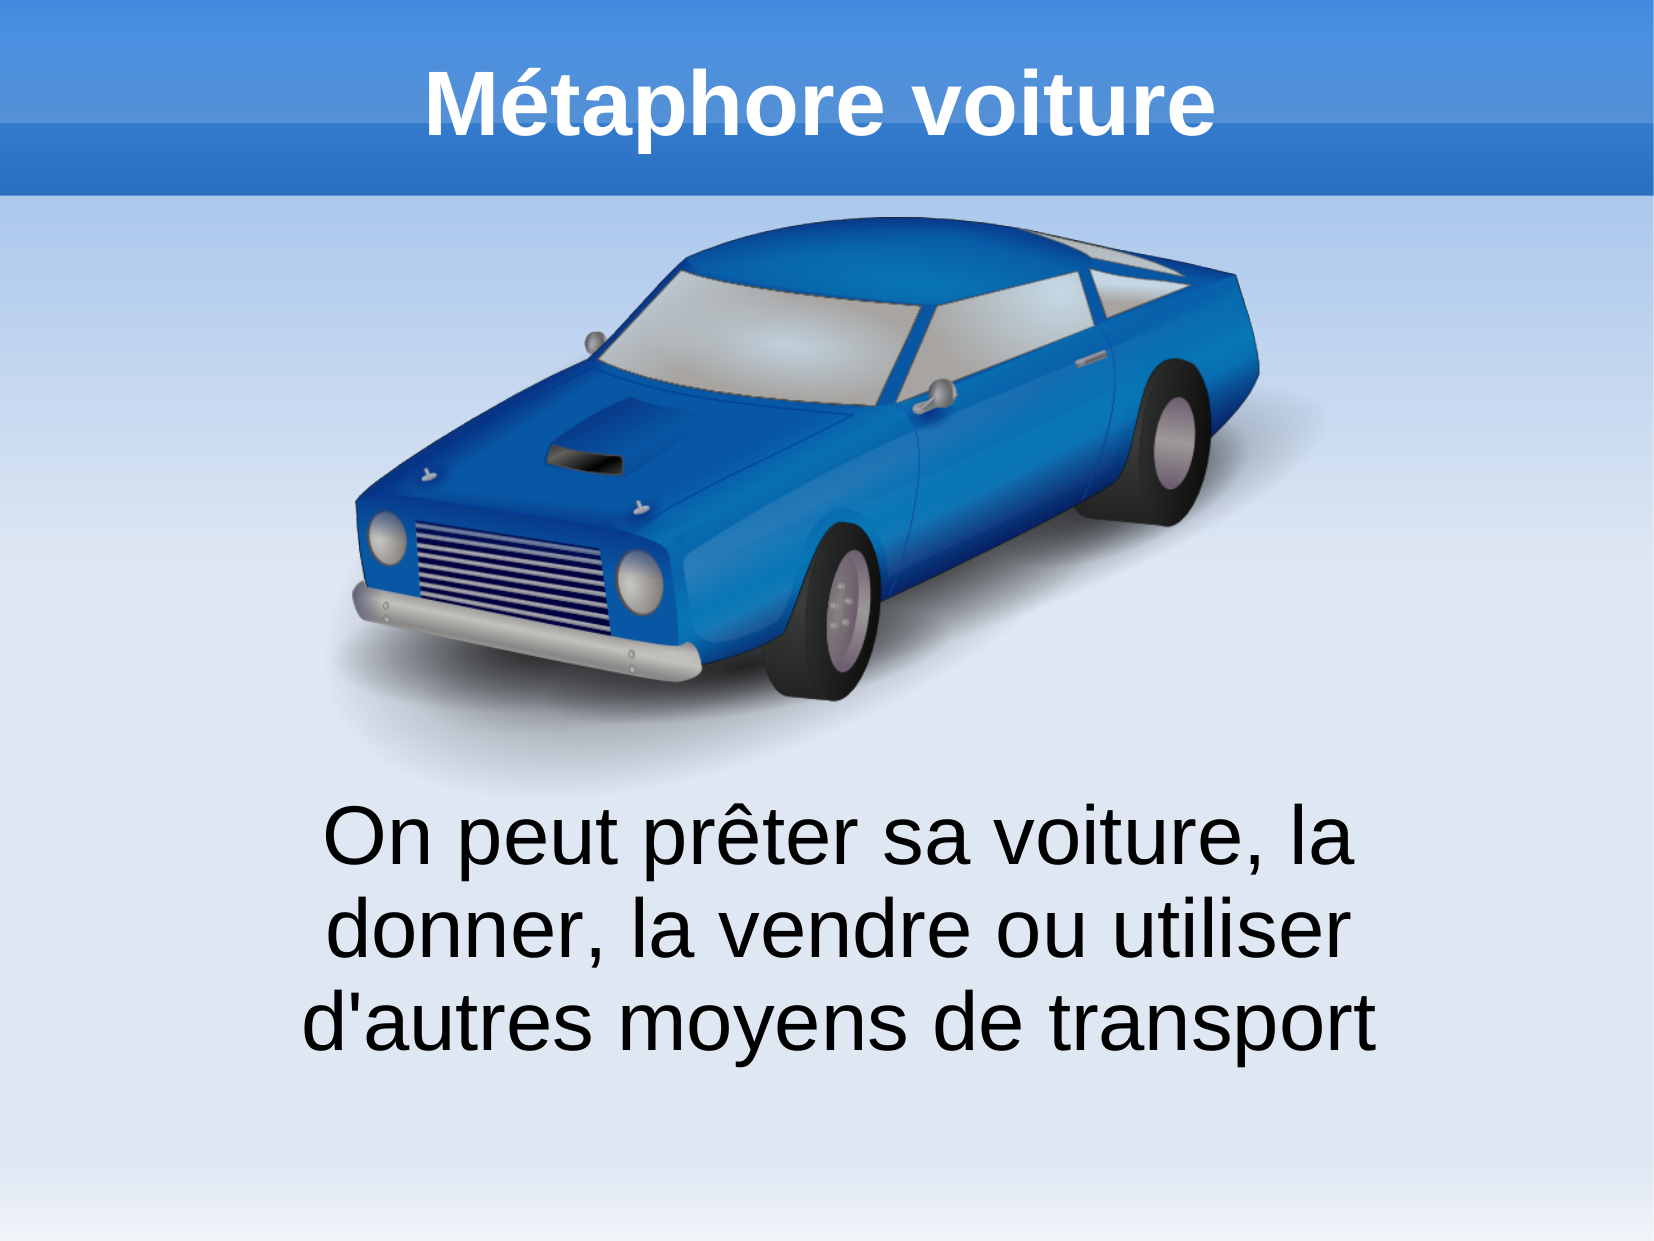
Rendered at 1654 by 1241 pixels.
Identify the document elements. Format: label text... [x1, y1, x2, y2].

text_box On peut prêter sa voiture, la donner, la vendre ou utiliser d'autres moyens de transport [213, 781, 1466, 1107]
title Métaphore voiture [76, 0, 1565, 208]
picture [0, 0, 1654, 1241]
